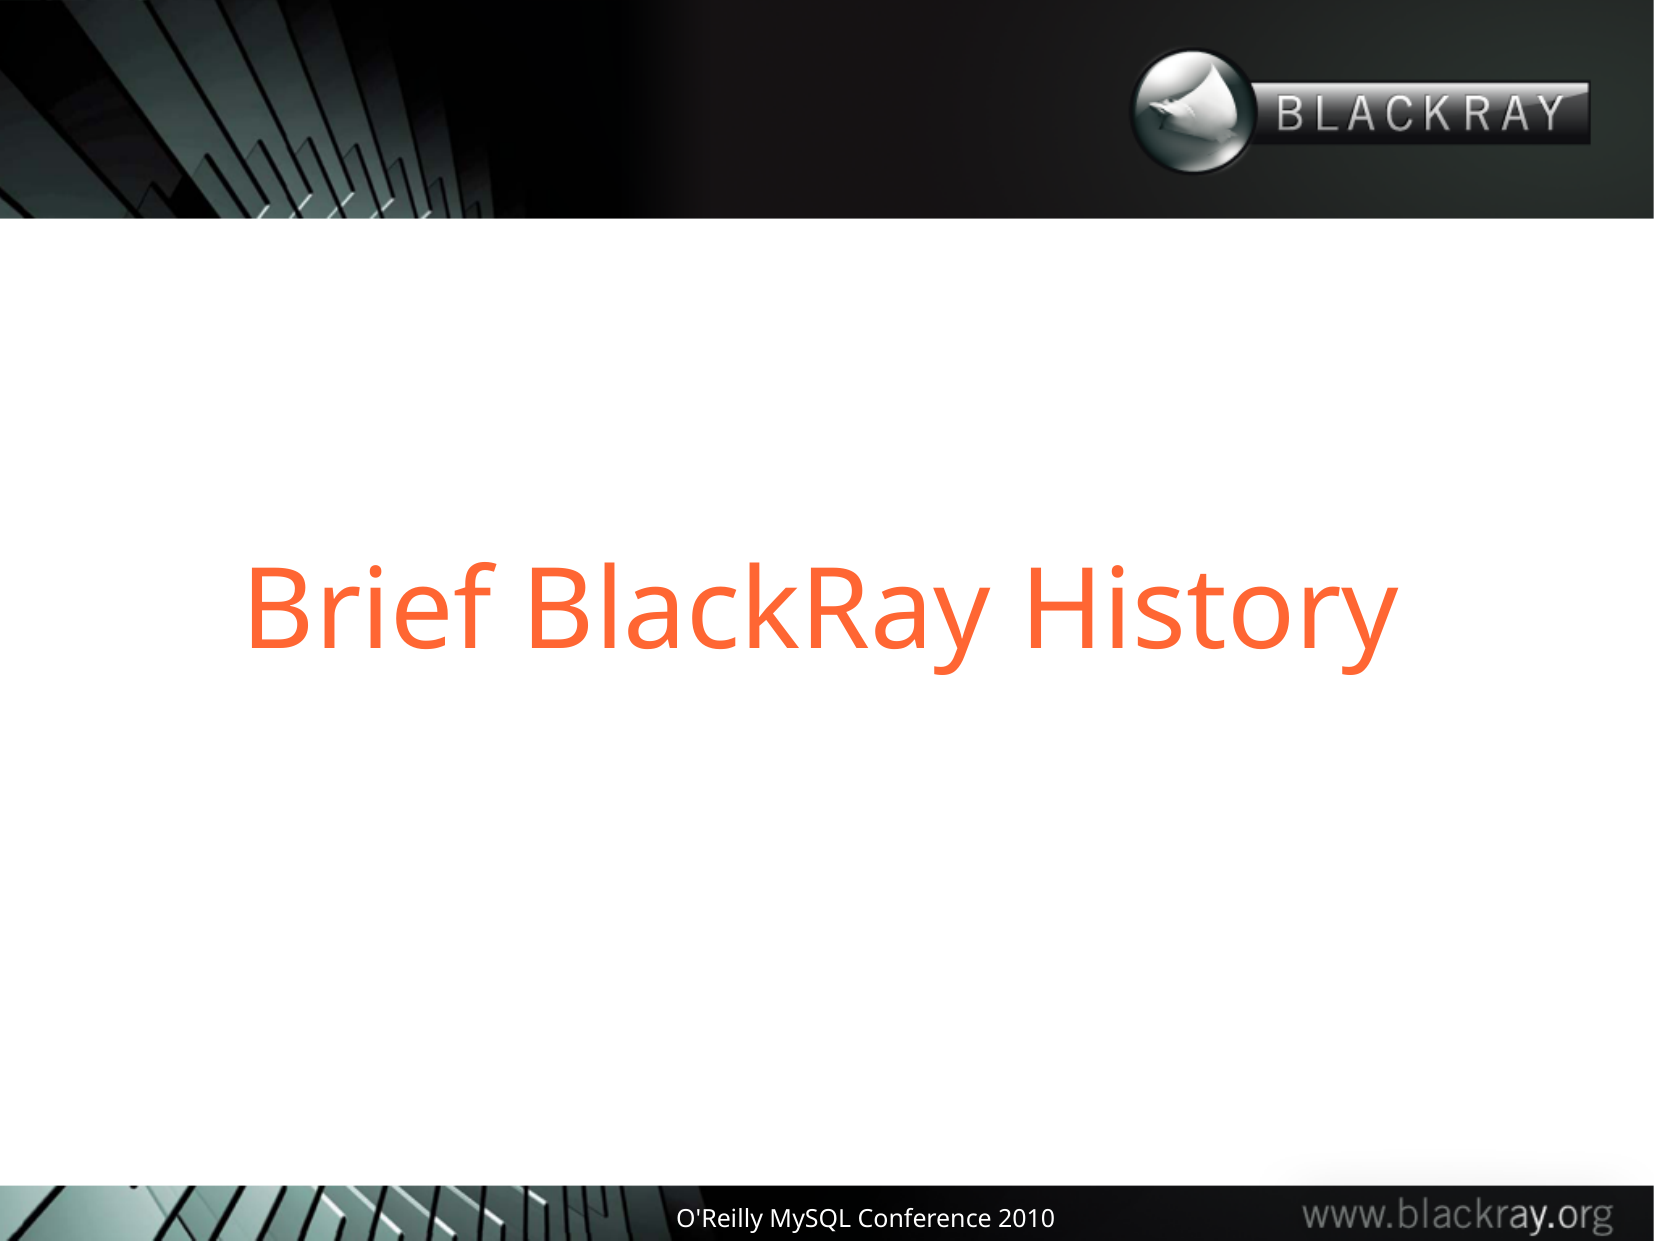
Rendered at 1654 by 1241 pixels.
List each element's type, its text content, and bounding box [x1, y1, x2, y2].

picture [0, 0, 1654, 1241]
title Brief BlackRay History [76, 420, 1565, 790]
